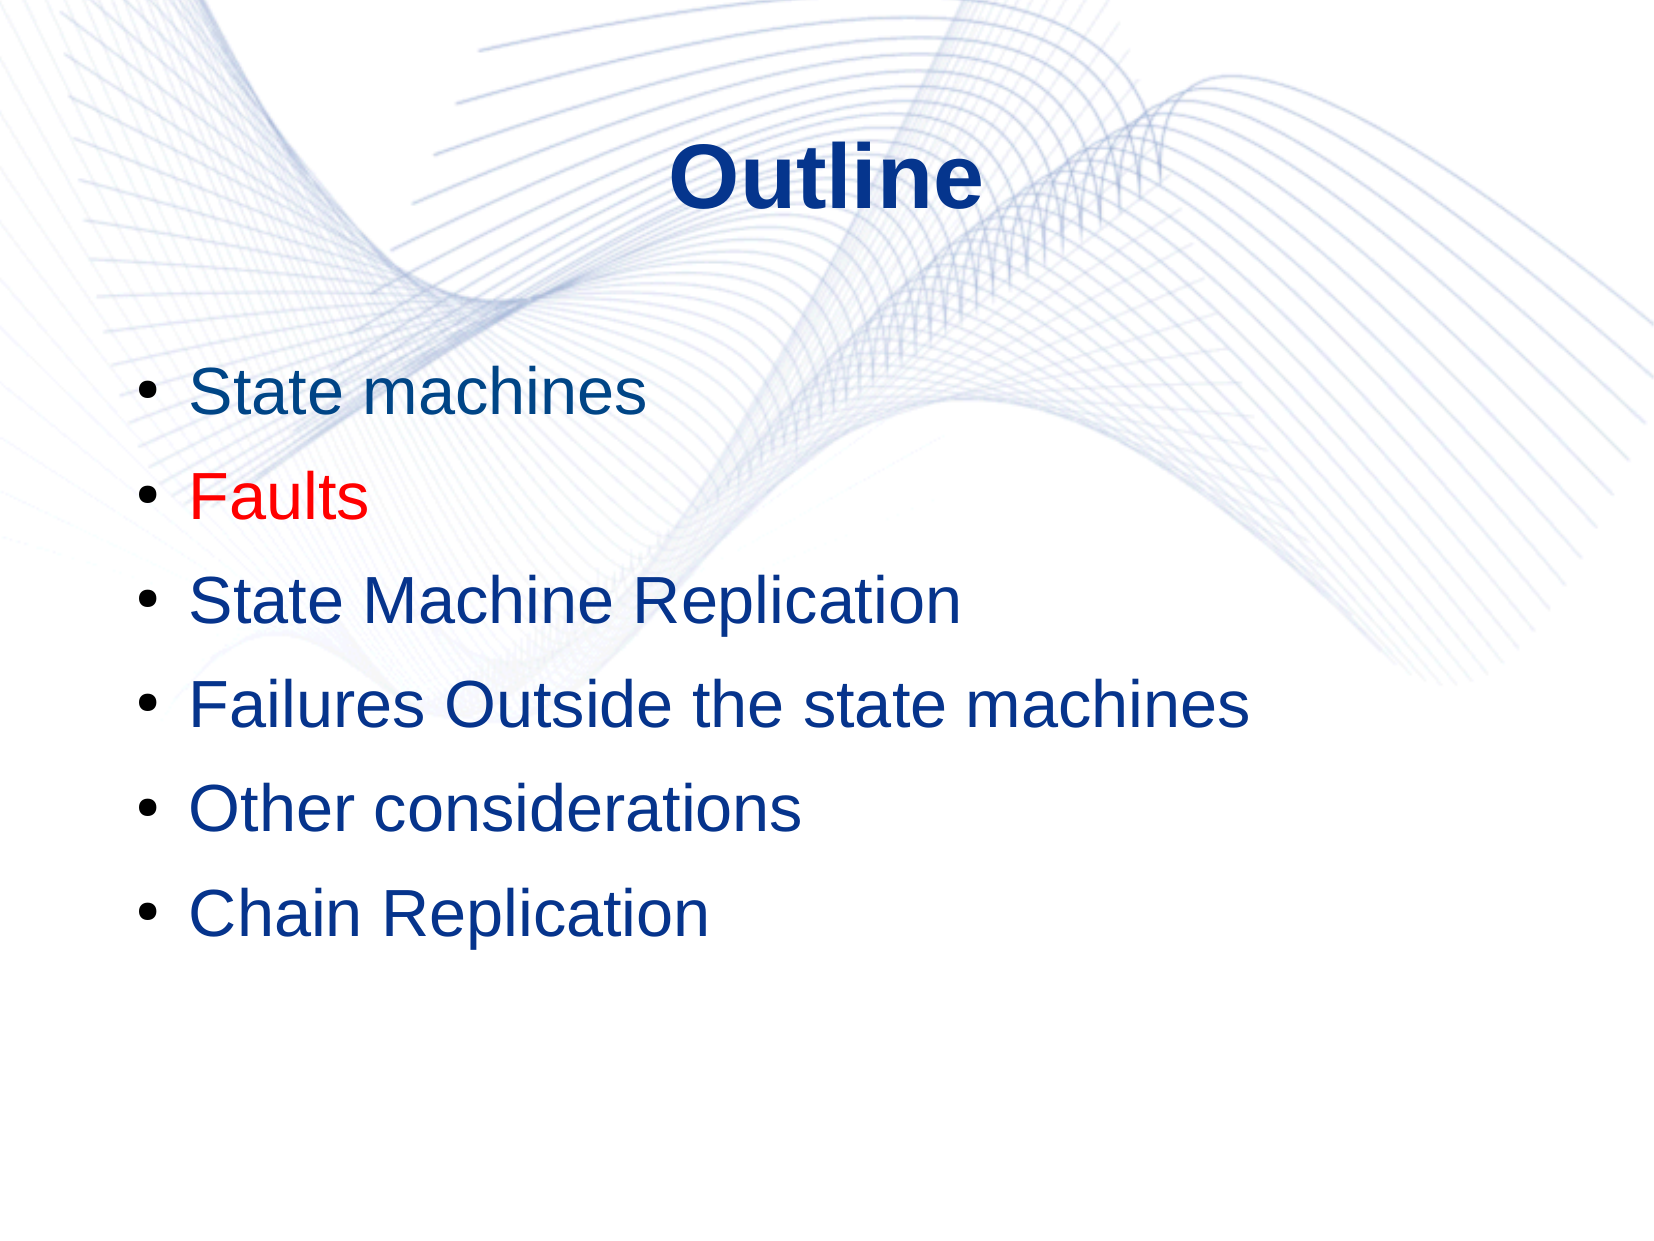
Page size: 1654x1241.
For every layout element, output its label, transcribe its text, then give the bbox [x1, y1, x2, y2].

list State machines Faults State Machine Replication Failures Outside the state machines Other considerations Chain Replication [118, 354, 1536, 1108]
title Outline [118, 66, 1536, 288]
picture [0, 0, 1654, 1241]
